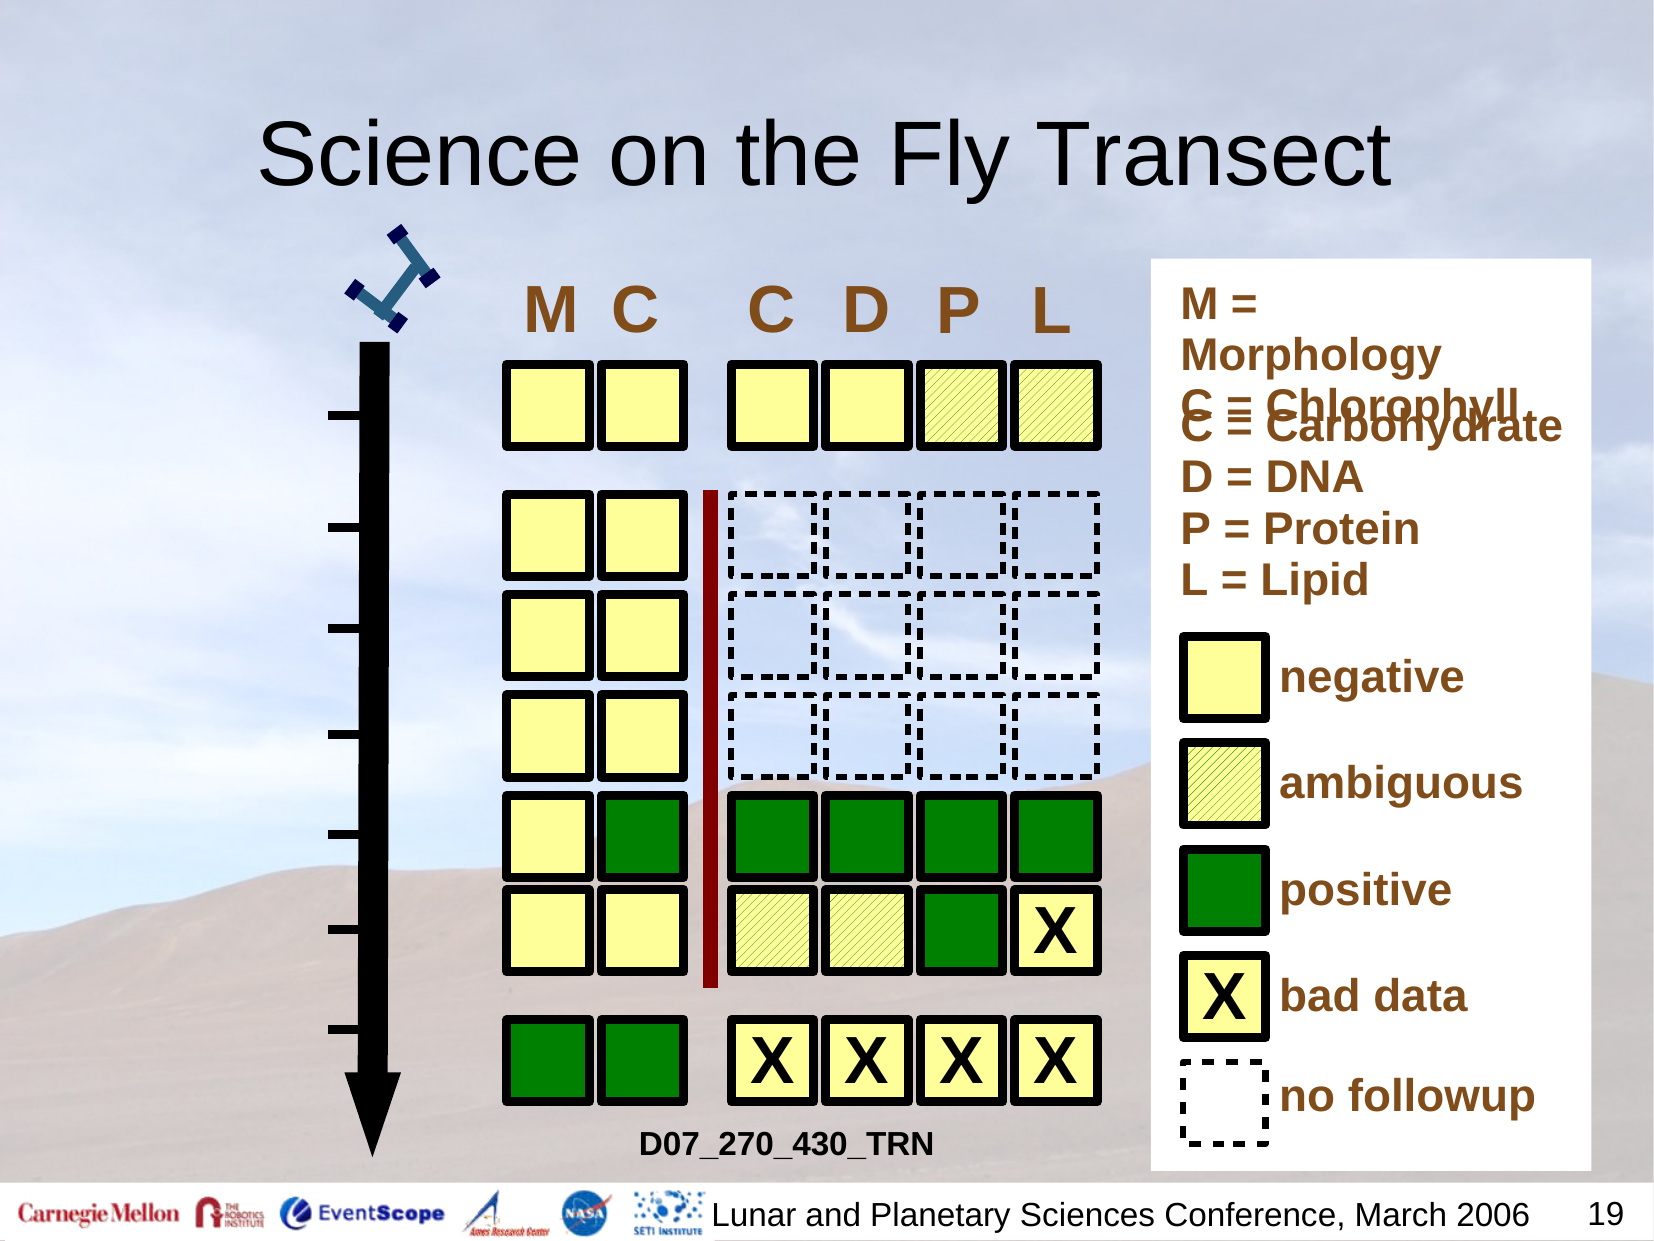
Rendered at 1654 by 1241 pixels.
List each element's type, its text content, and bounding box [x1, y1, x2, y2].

text_box [731, 795, 814, 878]
text_box [825, 889, 909, 972]
text_box [506, 889, 590, 972]
picture [0, 0, 1654, 1182]
title Science on the Fly Transect [79, 49, 1572, 257]
text_box [506, 694, 590, 778]
text_box [731, 364, 814, 447]
text_box C [733, 265, 811, 355]
text_box X [1014, 1019, 1098, 1102]
text_box D07_270_430_TRN [624, 1118, 950, 1171]
text_box [506, 795, 590, 878]
text_box [506, 364, 590, 447]
text_box X [1183, 955, 1266, 1038]
text_box P [922, 265, 997, 355]
text_box bad data [1264, 962, 1480, 1029]
text_box negative [1264, 643, 1477, 710]
text_box [601, 889, 684, 972]
text_box [601, 494, 684, 577]
text_box [601, 694, 684, 778]
text_box X [1014, 889, 1098, 972]
text_box [1014, 795, 1098, 878]
text_box X [920, 1019, 1003, 1102]
text_box ambiguous [1264, 750, 1534, 817]
text_box C = Carbohydrate D = DNA P = Protein L = Lipid [1165, 392, 1572, 613]
text_box [825, 364, 909, 447]
text_box [1014, 364, 1098, 447]
text_box [1150, 258, 1592, 1171]
picture [5, 1188, 715, 1241]
text_box [920, 889, 1003, 972]
text_box no followup [1264, 1062, 1547, 1130]
text_box [601, 594, 684, 677]
text_box X [731, 1019, 814, 1102]
text_box [731, 889, 814, 972]
text_box C [597, 265, 676, 355]
text_box [506, 494, 590, 577]
text_box [920, 364, 1003, 447]
text_box [601, 795, 684, 878]
text_box [825, 795, 909, 878]
text_box [920, 795, 1003, 878]
text_box positive [1264, 856, 1465, 923]
text_box D [827, 265, 906, 355]
text_box X [825, 1019, 909, 1102]
text_box M = Morphology C = Chlorophyll [1165, 270, 1541, 388]
text_box L [1016, 265, 1088, 355]
text_box [601, 364, 684, 447]
text_box M [508, 264, 594, 355]
text_box [506, 1019, 590, 1102]
text_box [506, 594, 590, 677]
text_box [601, 1019, 684, 1102]
